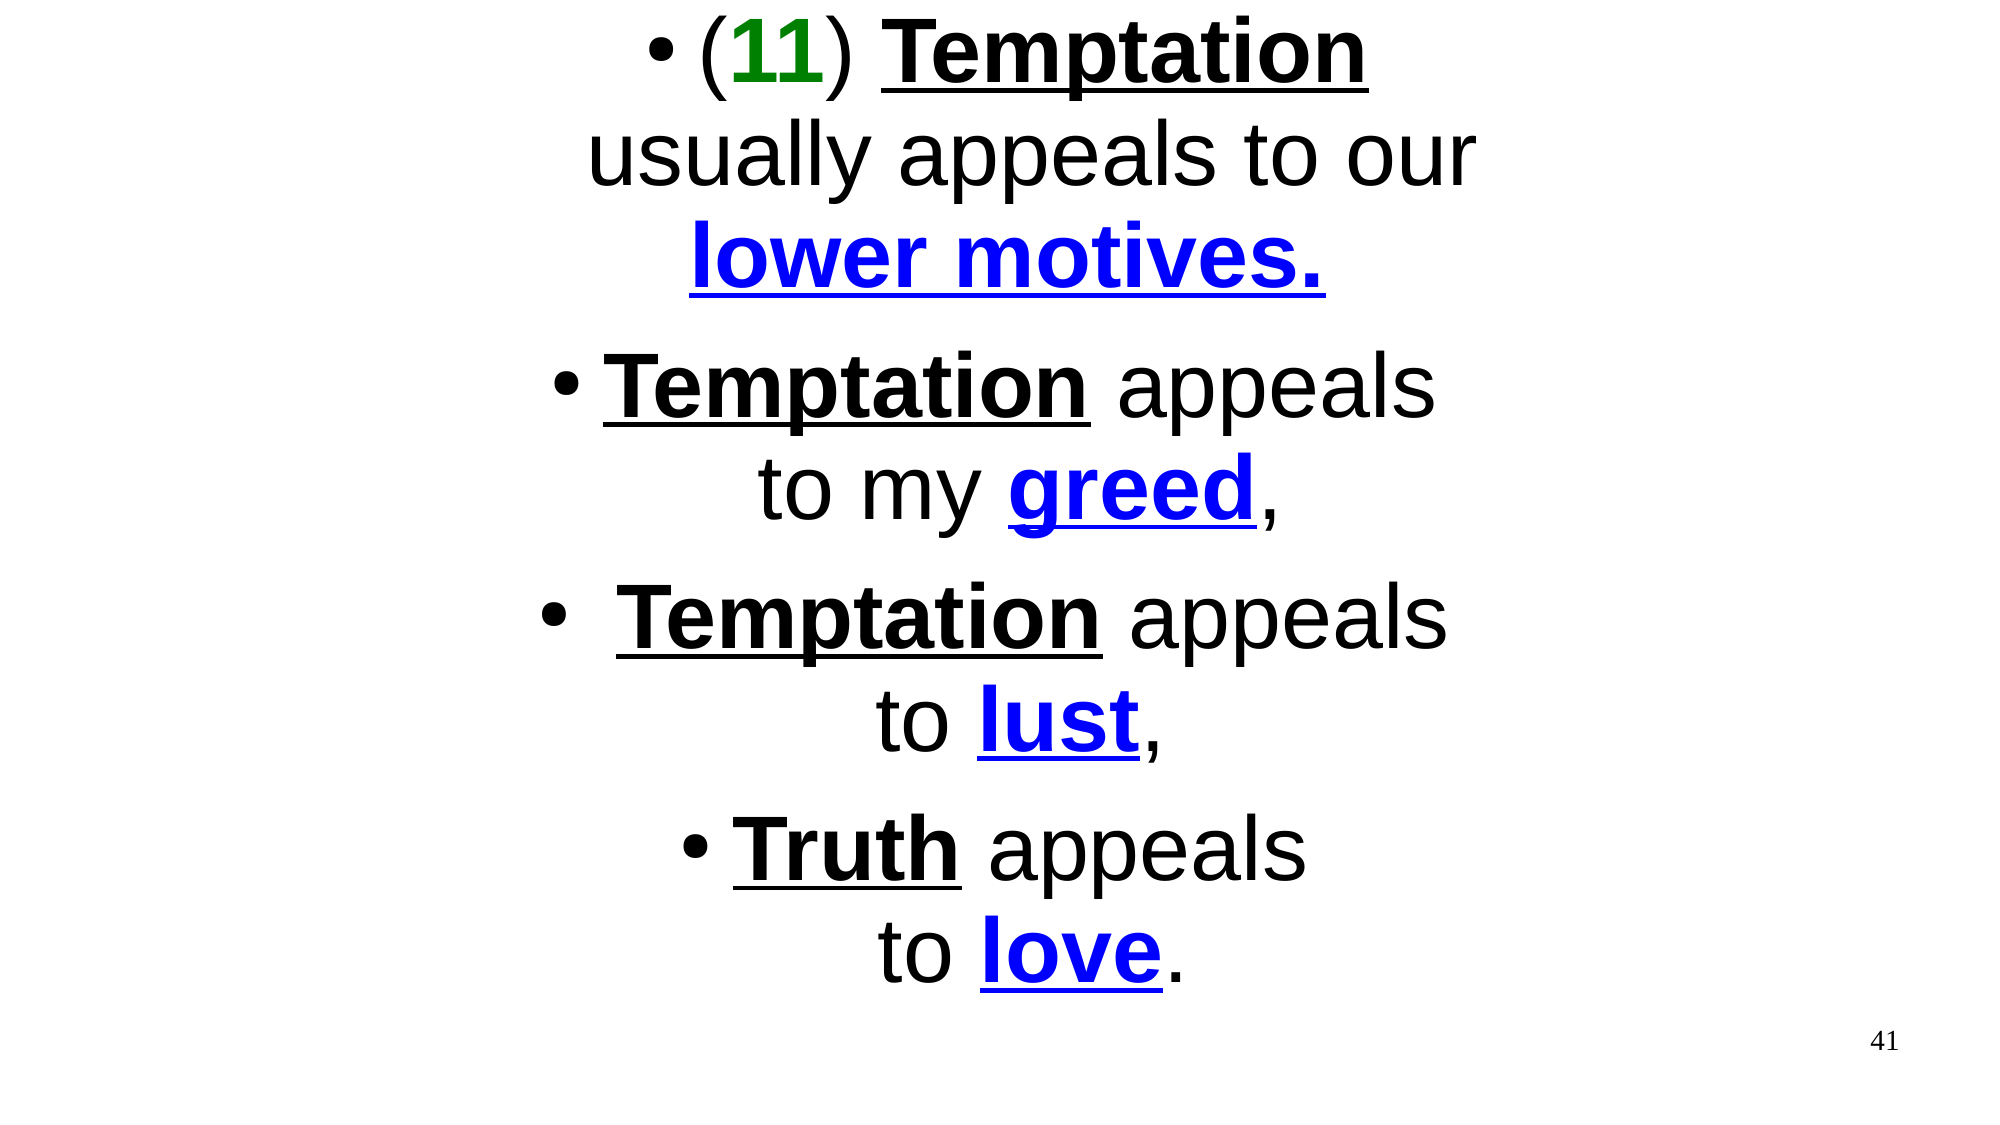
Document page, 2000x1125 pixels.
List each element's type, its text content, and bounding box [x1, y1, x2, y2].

list (11) Temptation usually appeals to our lower motives. Temptation appeals to my greed, Temptation appeals to lust, Truth appeals to love. [0, 0, 1996, 1123]
